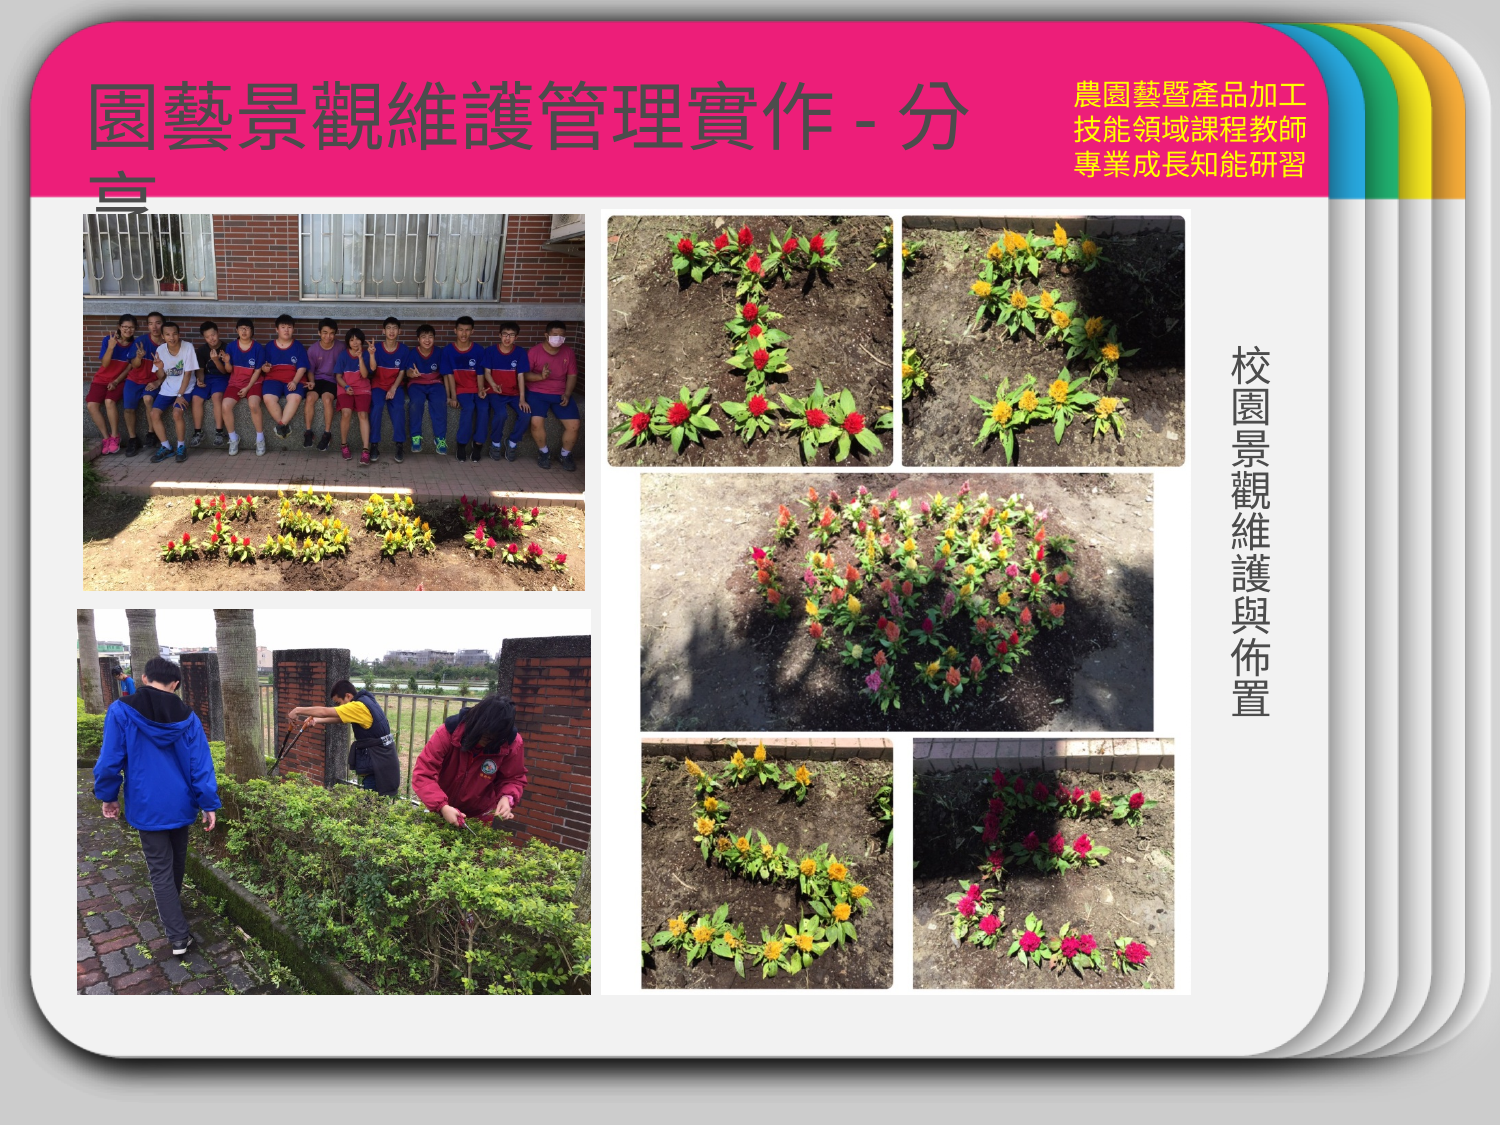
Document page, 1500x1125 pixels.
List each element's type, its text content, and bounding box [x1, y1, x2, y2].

text_box 園藝景觀維護管理實作-分享 [70, 62, 1059, 169]
picture [0, 0, 1500, 1125]
text_box 農園藝暨產品加工技能領域課程教師專業成長知能研習 [1058, 68, 1344, 190]
text_box 校園景觀維護與佈置 [1201, 329, 1283, 738]
